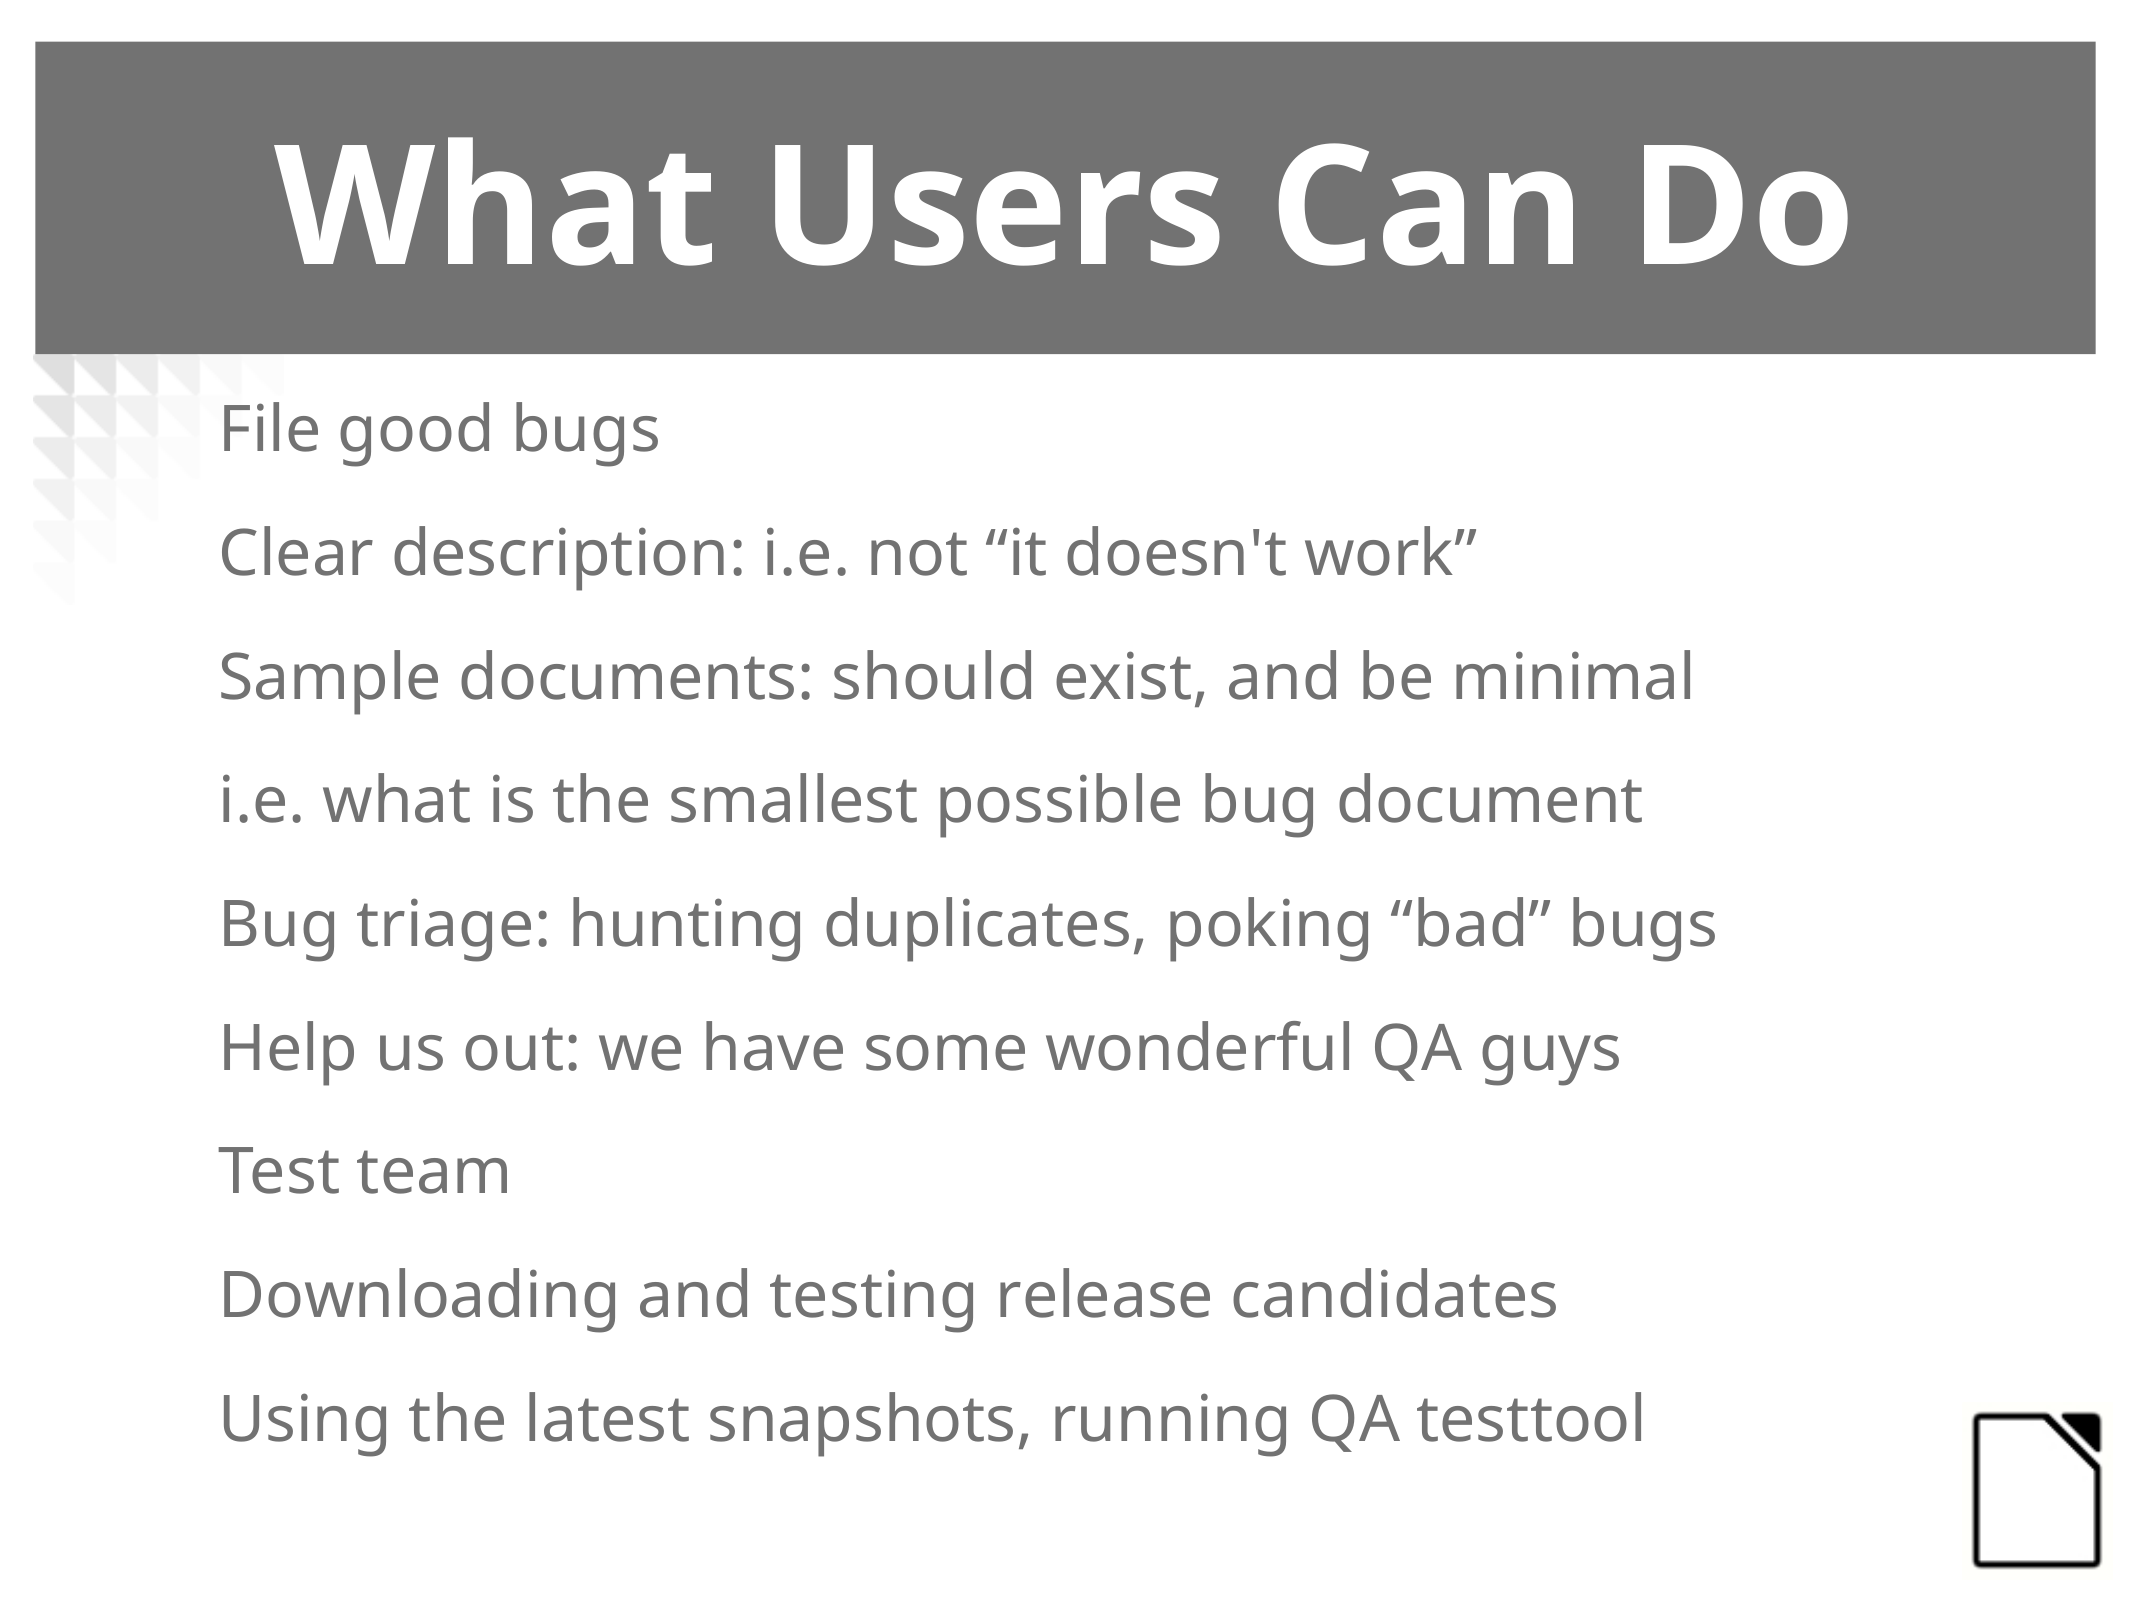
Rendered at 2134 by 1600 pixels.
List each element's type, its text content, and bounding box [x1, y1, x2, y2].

list File good bugs Clear description: i.e. not “it doesn't work” Sample documents: should exist, and be minimal i.e. what is the smallest possible bug document Bug triage: hunting duplicates, poking “bad” bugs Help us out: we have some wonderful QA guys Test team Downloading and testing release candidates Using the latest snapshots, running QA testtool [208, 375, 1925, 1467]
title What Users Can Do [35, 41, 2096, 355]
picture [1962, 1402, 2113, 1580]
picture [33, 354, 284, 605]
